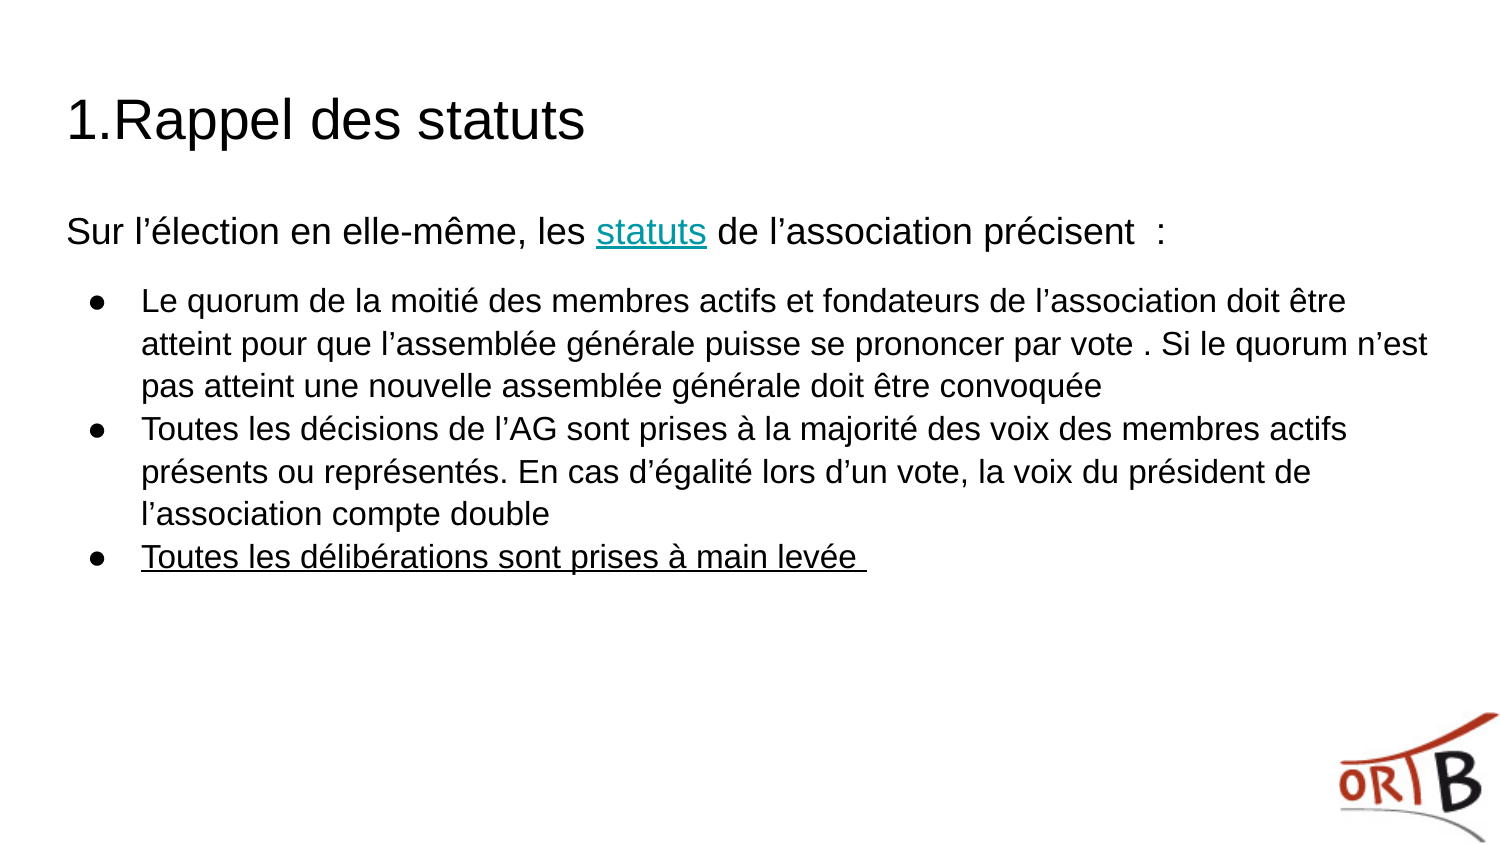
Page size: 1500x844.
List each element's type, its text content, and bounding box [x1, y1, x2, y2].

picture [1339, 711, 1500, 844]
title 1.Rappel des statuts [51, 72, 1449, 167]
list Sur l’élection en elle-même, les statuts de l’association précisent : Le quorum de la moitié des membres actifs et fondateurs de l’association doit être atteint pour que l’assemblée générale puisse se prononcer par vote . Si le quorum n’est pas atteint une nouvelle assemblée générale doit être convoquée Toutes les décisions de l’AG sont prises à la majorité des voix des membres actifs présents ou représentés. En cas d’égalité lors d’un vote, la voix du président de l’association compte double Toutes les délibérations sont prises à main levée [51, 189, 1449, 750]
